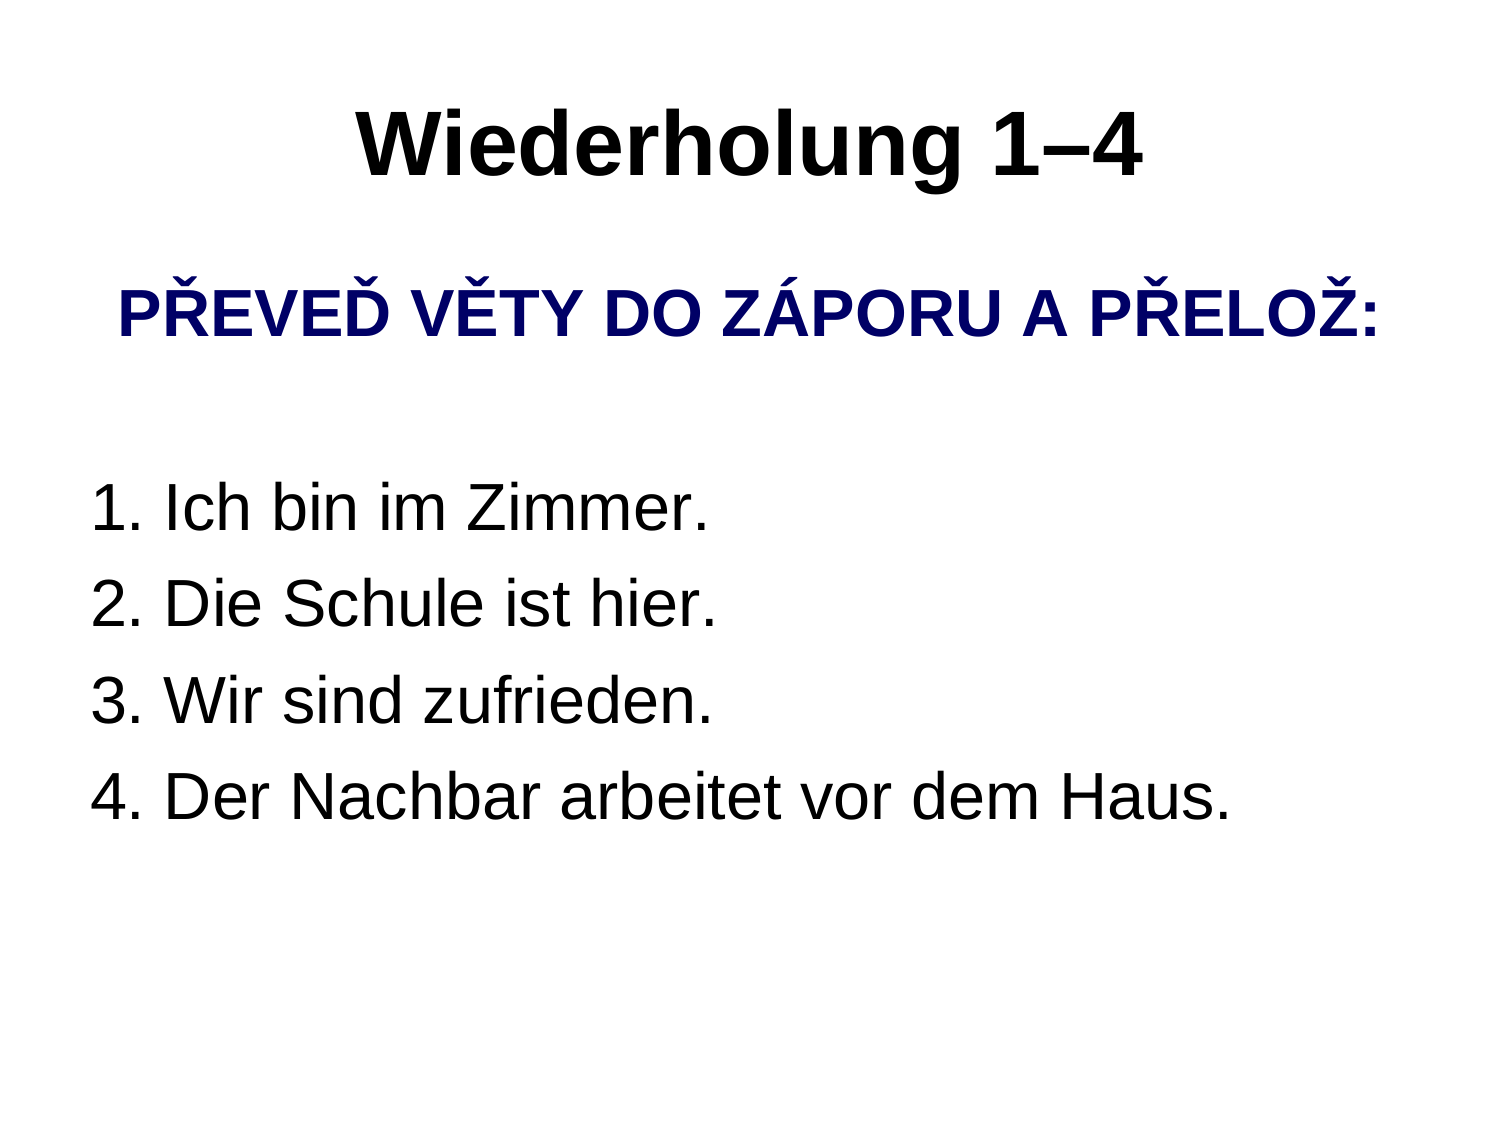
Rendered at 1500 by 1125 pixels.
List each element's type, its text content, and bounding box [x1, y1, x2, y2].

list PŘEVEĎ VĚTY DO ZÁPORU A PŘELOŽ: 1. Ich bin im Zimmer. 2. Die Schule ist hier. 3. Wir sind zufrieden. 4. Der Nachbar arbeitet vor dem Haus. [75, 262, 1426, 1007]
title Wiederholung 1–4 [75, 45, 1426, 233]
